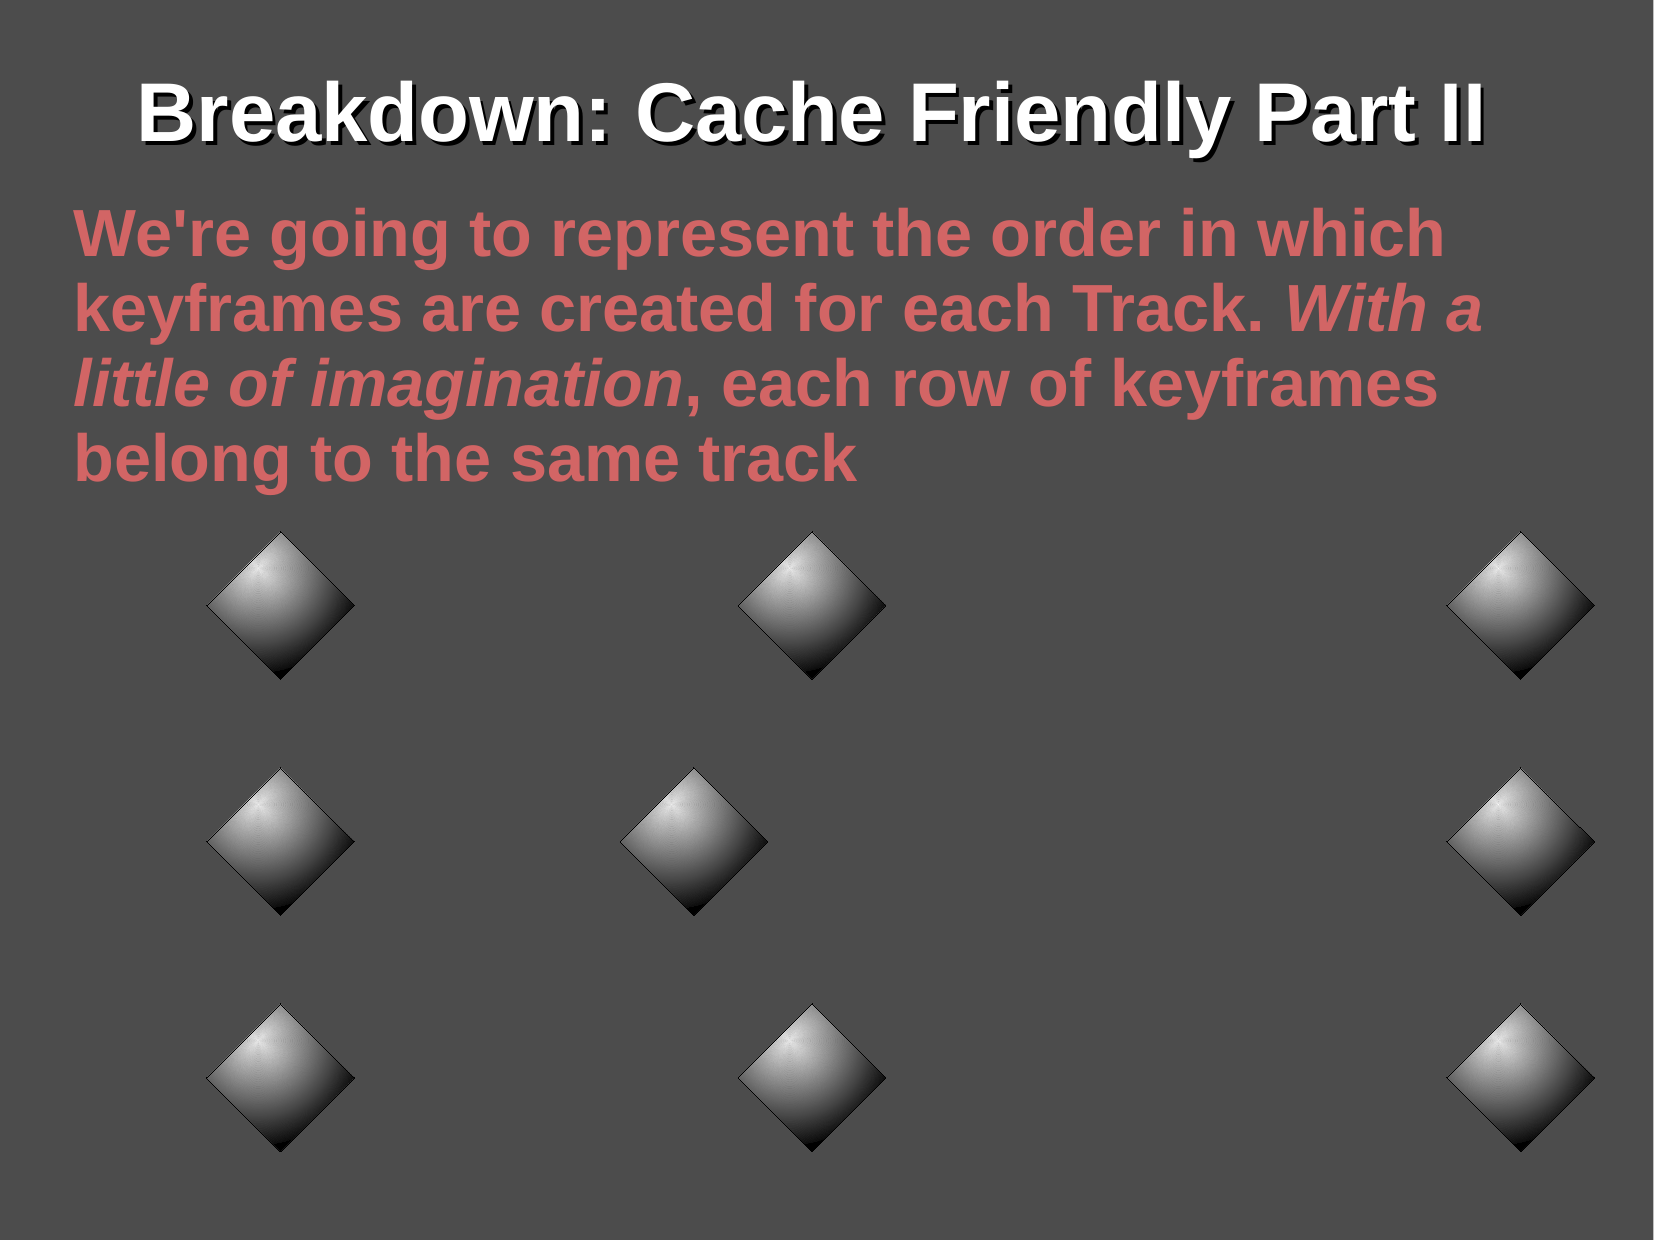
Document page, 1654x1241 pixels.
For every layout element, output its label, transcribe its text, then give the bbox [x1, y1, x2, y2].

text_box [738, 531, 886, 680]
text_box [1446, 767, 1595, 916]
text_box [206, 531, 355, 680]
text_box Breakdown: Cache Friendly Part II [88, 59, 1536, 168]
text_box [620, 767, 768, 916]
text_box [1446, 531, 1595, 680]
text_box [1446, 1003, 1595, 1152]
text_box [206, 767, 355, 916]
text_box We're going to represent the order in which keyframes are created for each Track. With a little of imagination, each row of keyframes belong to the same track [59, 188, 1565, 503]
text_box [206, 1003, 355, 1152]
text_box [738, 1003, 886, 1152]
